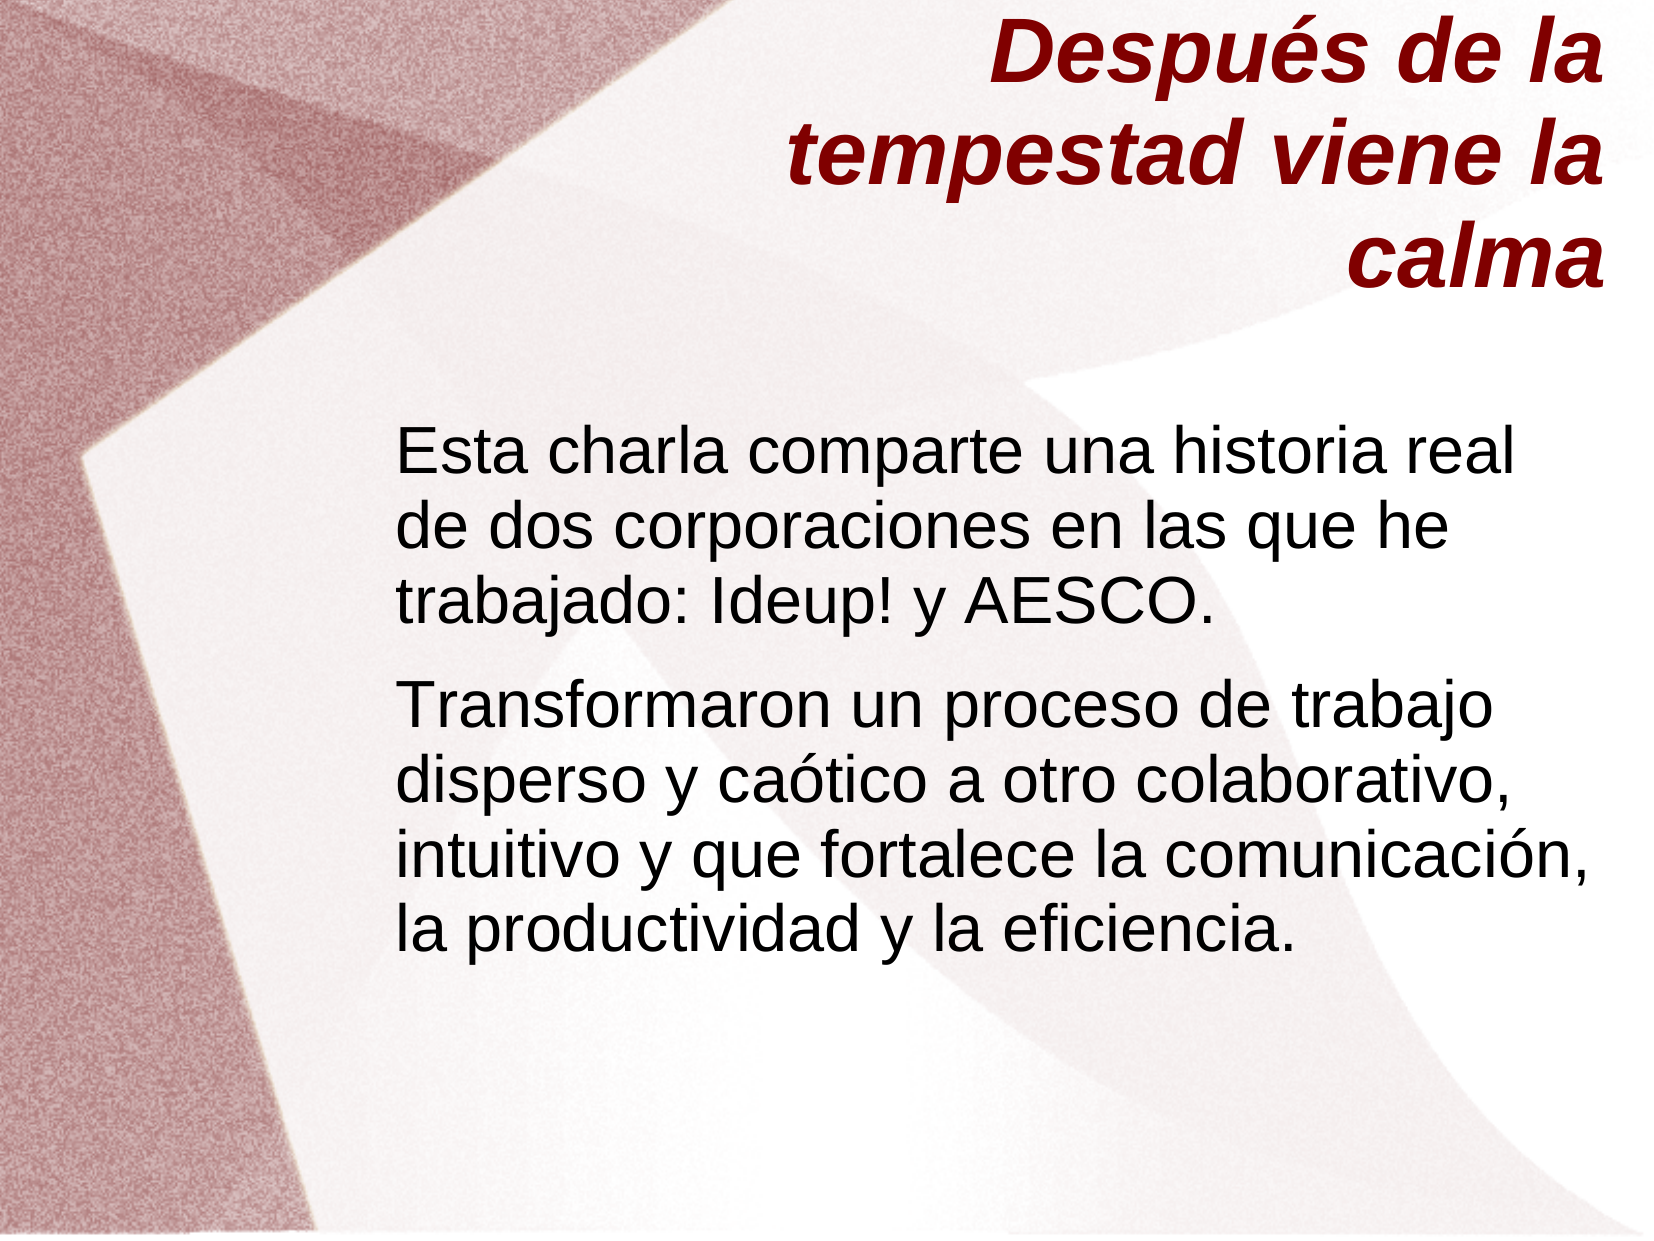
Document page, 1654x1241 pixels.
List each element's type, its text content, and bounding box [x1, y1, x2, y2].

picture [0, 0, 1654, 1241]
title Después de la tempestad viene la calma [596, 0, 1607, 307]
list Esta charla comparte una historia real de dos corporaciones en las que he trabajado: Ideup! y AESCO. Transformaron un proceso de trabajo disperso y caótico a otro colaborativo, intuitivo y que fortalece la comunicación, la productividad y la eficiencia. [324, 413, 1601, 1241]
